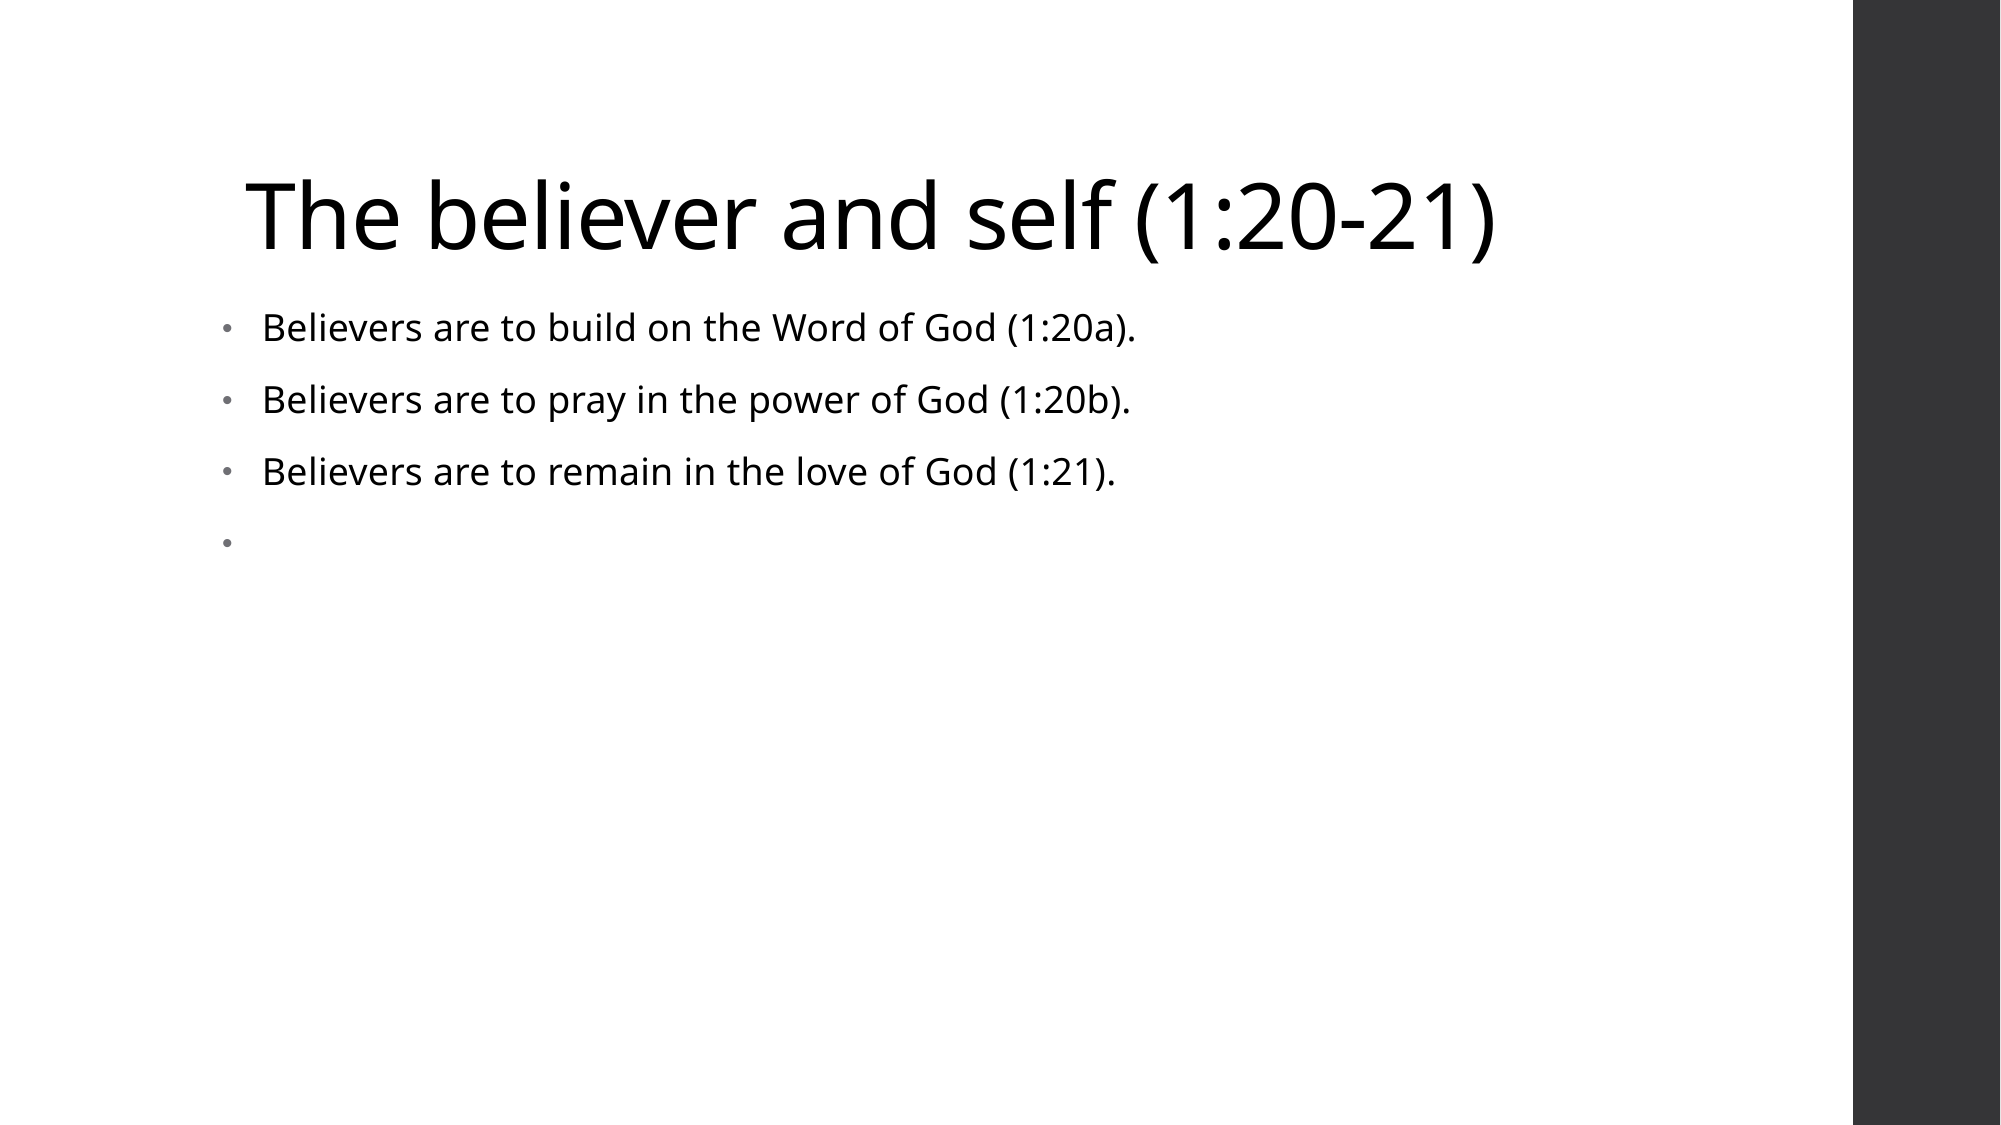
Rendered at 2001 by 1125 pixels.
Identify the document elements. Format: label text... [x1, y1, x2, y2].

title The believer and self (1:20-21) [206, 60, 1797, 278]
list Believers are to build on the Word of God (1:20a). Believers are to pray in the power of God (1:20b). Believers are to remain in the love of God (1:21). [206, 299, 1617, 1014]
